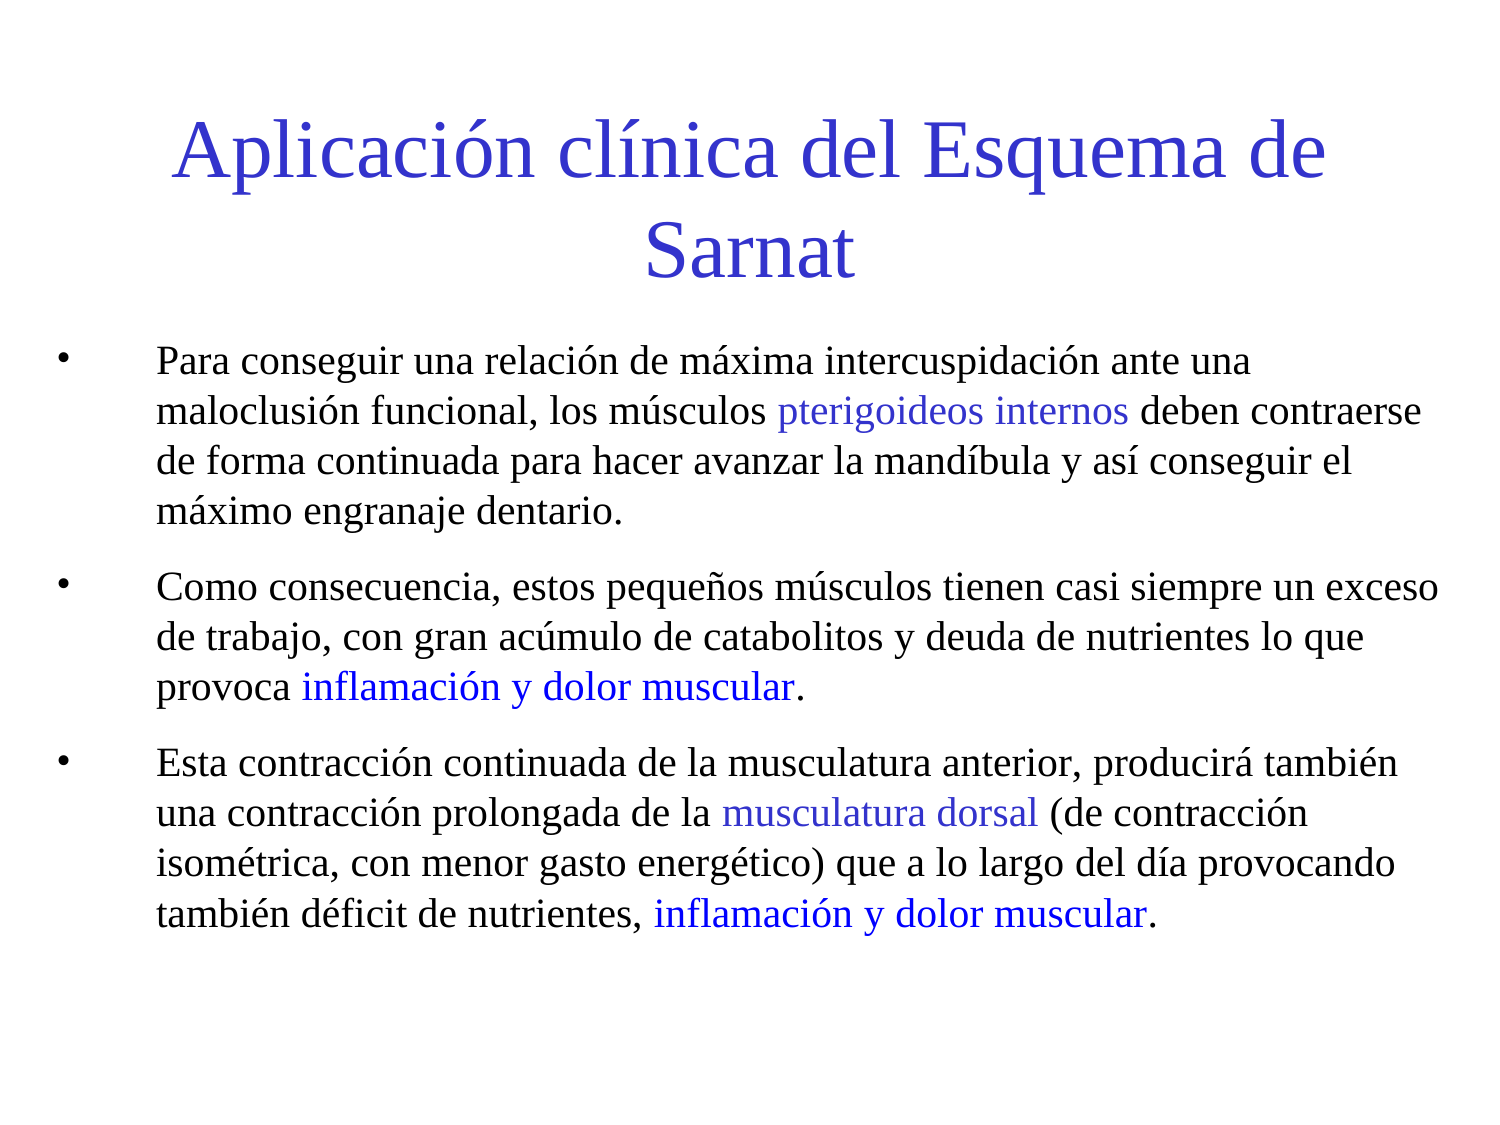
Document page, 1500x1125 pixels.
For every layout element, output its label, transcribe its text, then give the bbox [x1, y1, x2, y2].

title Aplicación clínica del Esquema de Sarnat [112, 86, 1388, 302]
list Para conseguir una relación de máxima intercuspidación ante una maloclusión funcional, los músculos pterigoideos internos deben contraerse de forma continuada para hacer avanzar la mandíbula y así conseguir el máximo engranaje dentario. Como consecuencia, estos pequeños músculos tienen casi siempre un exceso de trabajo, con gran acúmulo de catabolitos y deuda de nutrientes lo que provoca inflamación y dolor muscular. Esta contracción continuada de la musculatura anterior, producirá también una contracción prolongada de la musculatura dorsal (de contracción isométrica, con menor gasto energético) que a lo largo del día provocando también déficit de nutrientes, inflamación y dolor muscular. [41, 324, 1459, 1000]
